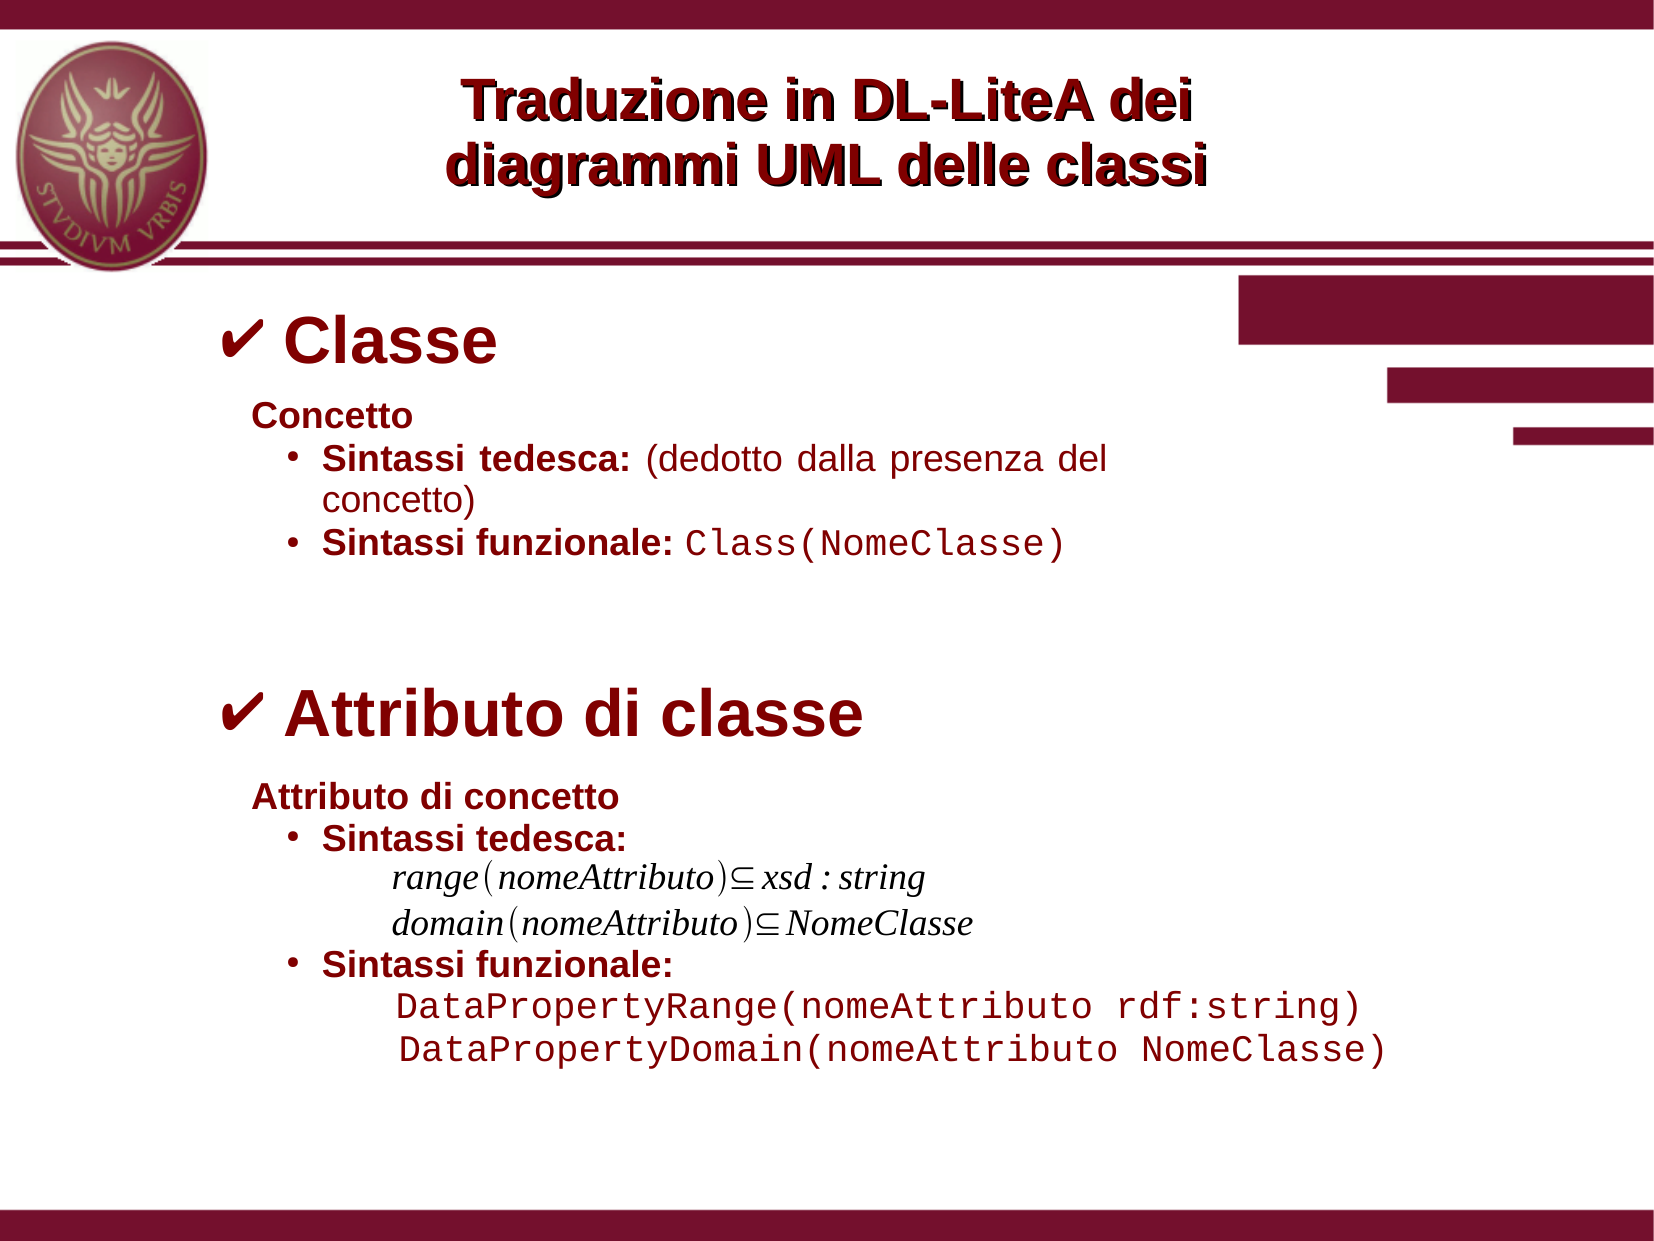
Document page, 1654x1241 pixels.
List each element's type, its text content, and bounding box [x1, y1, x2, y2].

text_box Attributo di classe [206, 668, 1034, 759]
text_box Attributo di concetto Sintassi tedesca: Sintassi funzionale: DataPropertyRange(nomeAttributo rdf:string) DataPropertyDomain(nomeAttributo NomeClasse) [236, 767, 1536, 1081]
picture [0, 0, 1654, 1241]
text_box Traduzione in DL-LiteA dei diagrammi UML delle classi [295, 59, 1359, 204]
chart [383, 856, 932, 899]
chart [383, 902, 980, 945]
text_box Concetto Sintassi tedesca: (dedotto dalla presenza del concetto) Sintassi funzionale: Class(NomeClasse) [236, 387, 1123, 574]
text_box Classe [206, 295, 857, 385]
